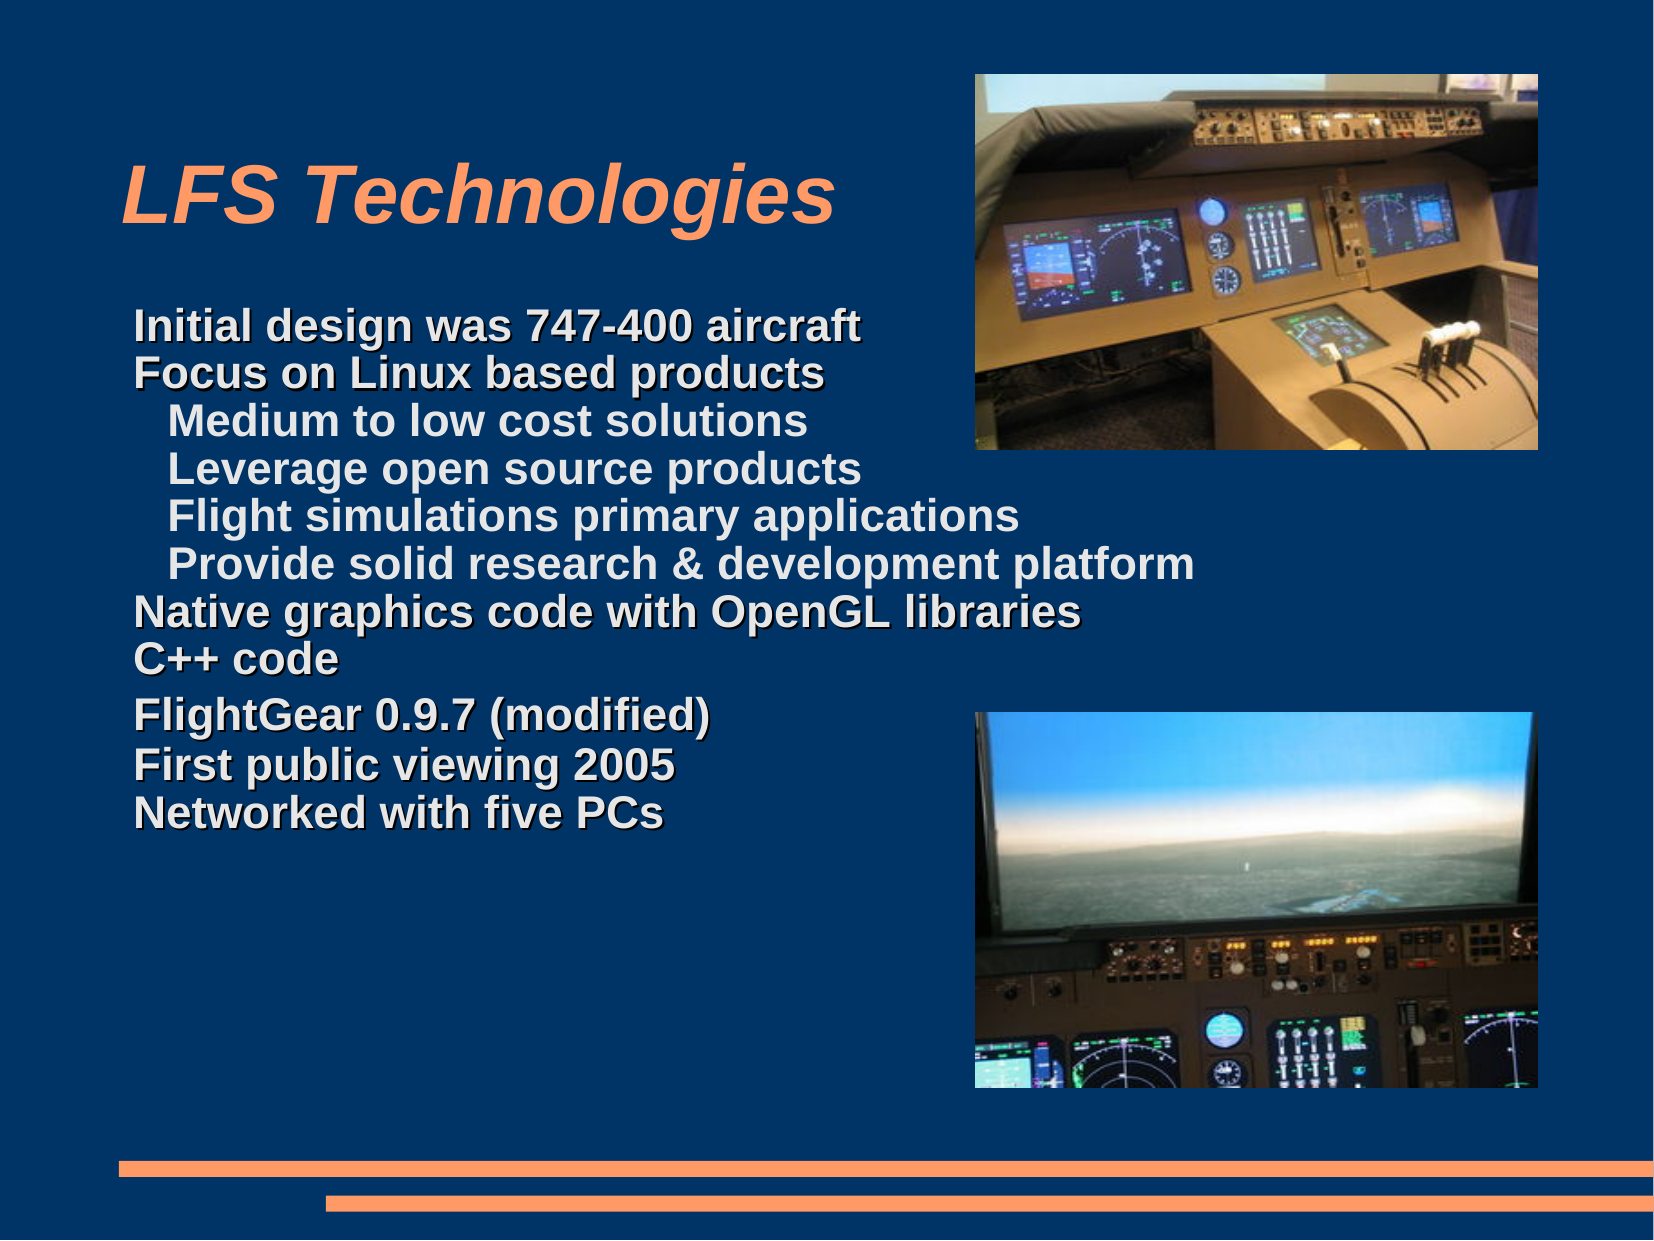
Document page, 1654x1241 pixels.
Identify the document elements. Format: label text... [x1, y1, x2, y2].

picture [975, 74, 1538, 451]
list Initial design was 747-400 aircraft Focus on Linux based products Medium to low cost solutions Leverage open source products Flight simulations primary applications Provide solid research & development platform Native graphics code with OpenGL libraries C++ code FlightGear 0.9.7 (modified)‏ First public viewing 2005 Networked with five PCs [121, 299, 1561, 1133]
title LFS Technologies [121, 91, 975, 299]
